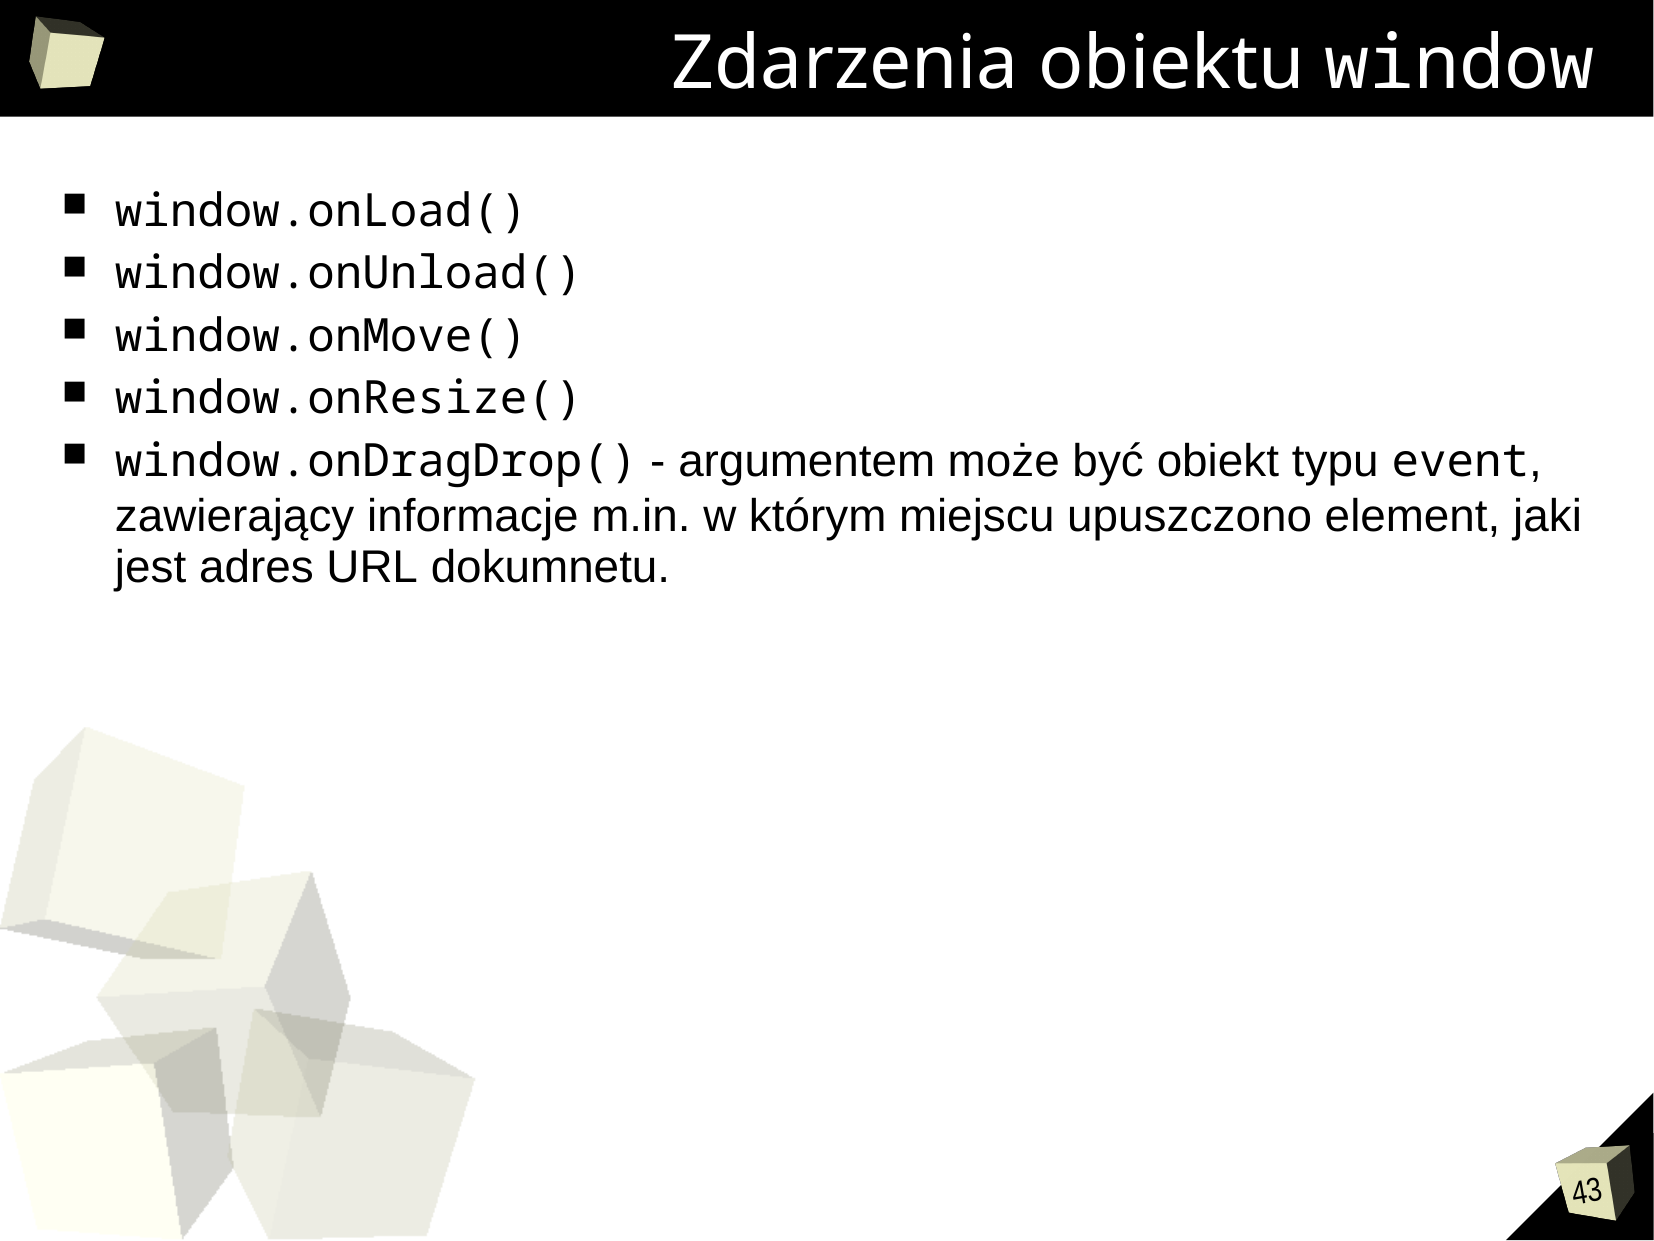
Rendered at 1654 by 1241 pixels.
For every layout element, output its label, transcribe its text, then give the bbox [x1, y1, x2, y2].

list window.onLoad() window.onUnload() window.onMove() window.onResize() window.onDragDrop() - argumentem może być obiekt typu event, zawierający informacje m.in. w którym miejscu upuszczono element, jaki jest adres URL dokumnetu. [44, 177, 1611, 549]
picture [0, 726, 477, 1241]
title Zdarzenia obiektu window [118, 0, 1595, 119]
